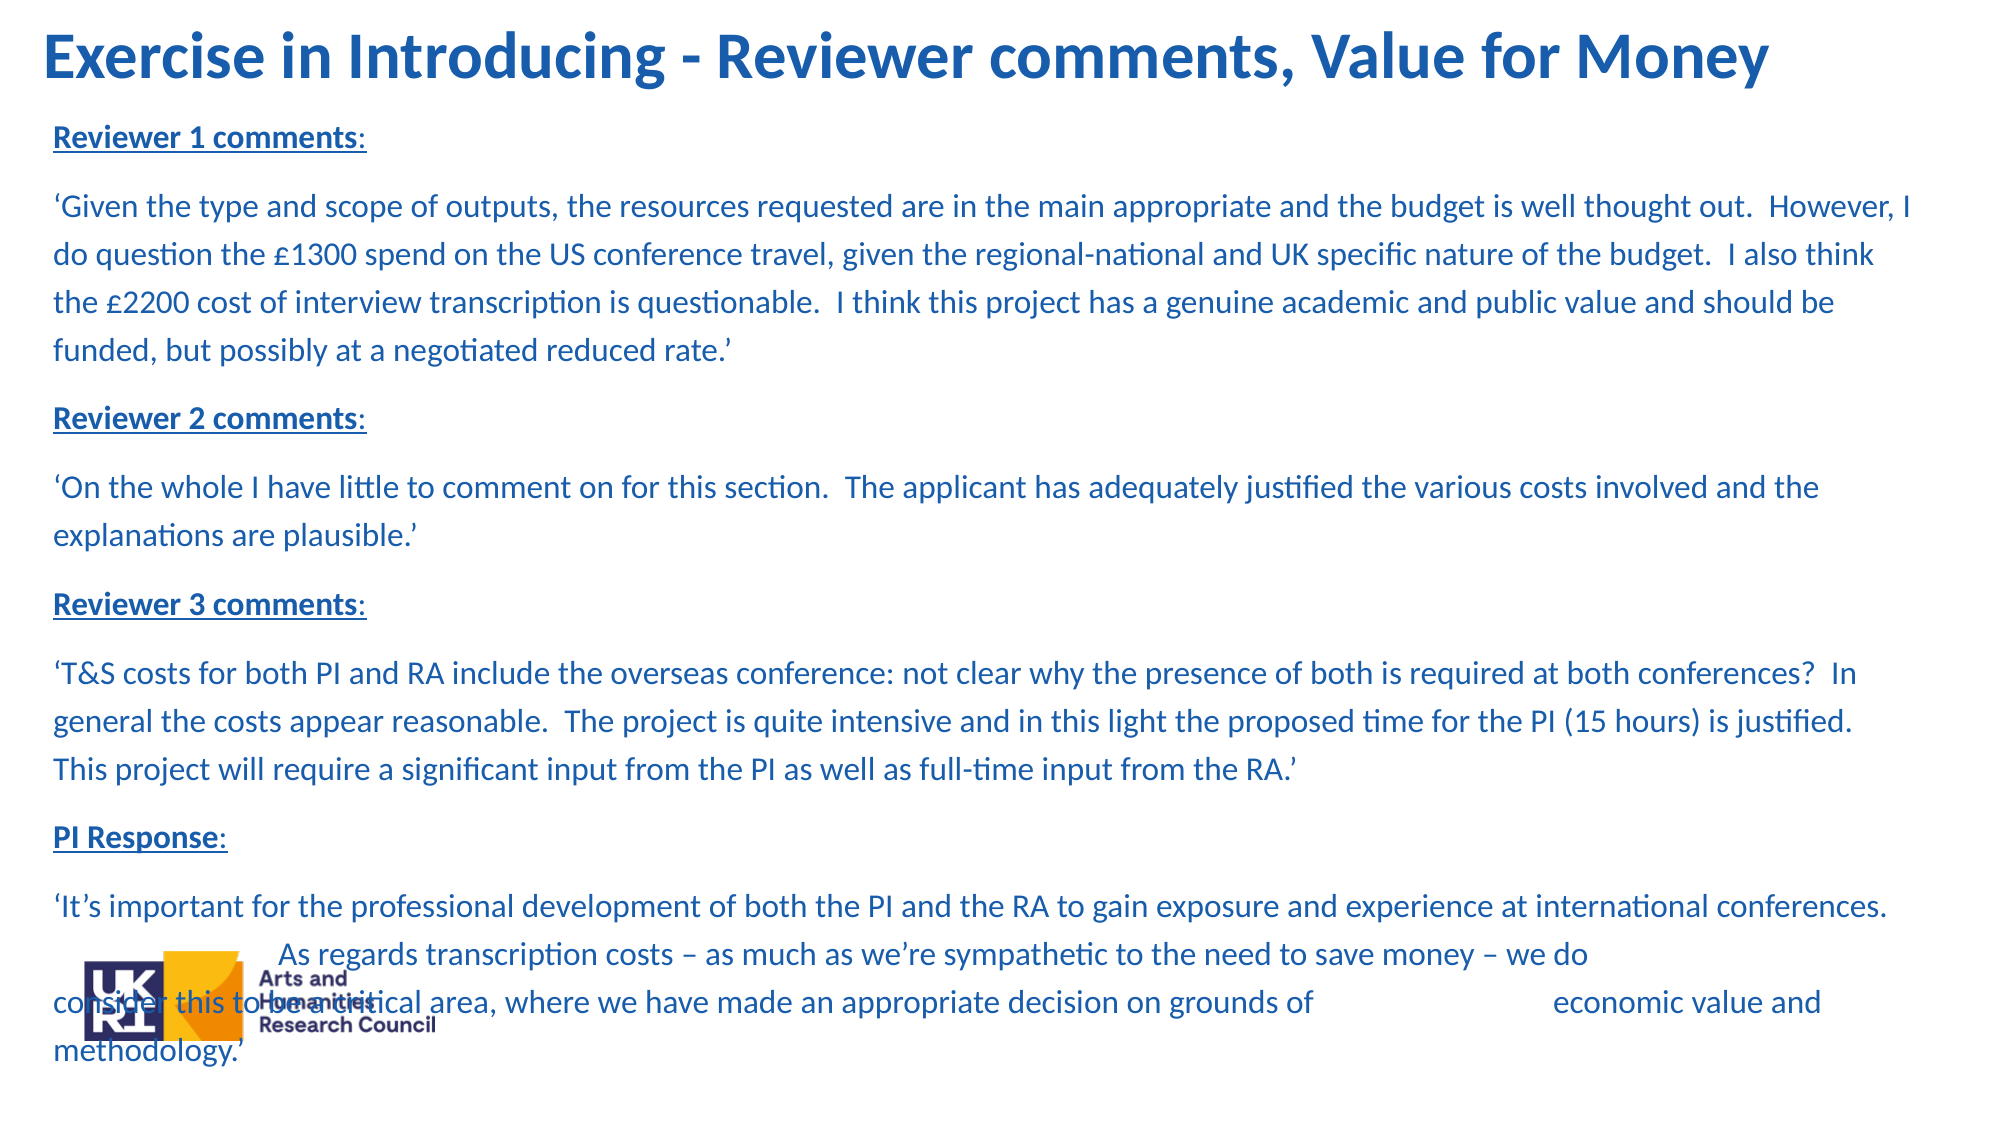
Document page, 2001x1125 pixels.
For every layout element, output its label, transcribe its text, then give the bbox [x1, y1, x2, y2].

text_box Reviewer 1 comments: ‘Given the type and scope of outputs, the resources requested are in the main appropriate and the budget is well thought out. However, I do question the £1300 spend on the US conference travel, given the regional-national and UK specific nature of the budget. I also think the £2200 cost of interview transcription is questionable. I think this project has a genuine academic and public value and should be funded, but possibly at a negotiated reduced rate.’ Reviewer 2 comments: ‘On the whole I have little to comment on for this section. The applicant has adequately justified the various costs involved and the explanations are plausible.’ Reviewer 3 comments: ‘T&S costs for both PI and RA include the overseas conference: not clear why the presence of both is required at both conferences? In general the costs appear reasonable. The project is quite intensive and in this light the proposed time for the PI (15 hours) is justified. This project will require a significant input from the PI as well as full-time input from the RA.’ PI Response: ‘It’s important for the professional development of both the PI and the RA to gain exposure and experience at international conferences. As regards transcription costs – as much as we’re sympathetic to the need to save money – we do consider this to be a critical area, where we have made an appropriate decision on grounds of economic value and methodology.’ [28, 100, 1934, 1072]
text_box Exercise in Introducing - Reviewer comments, Value for Money [29, 4, 1865, 99]
